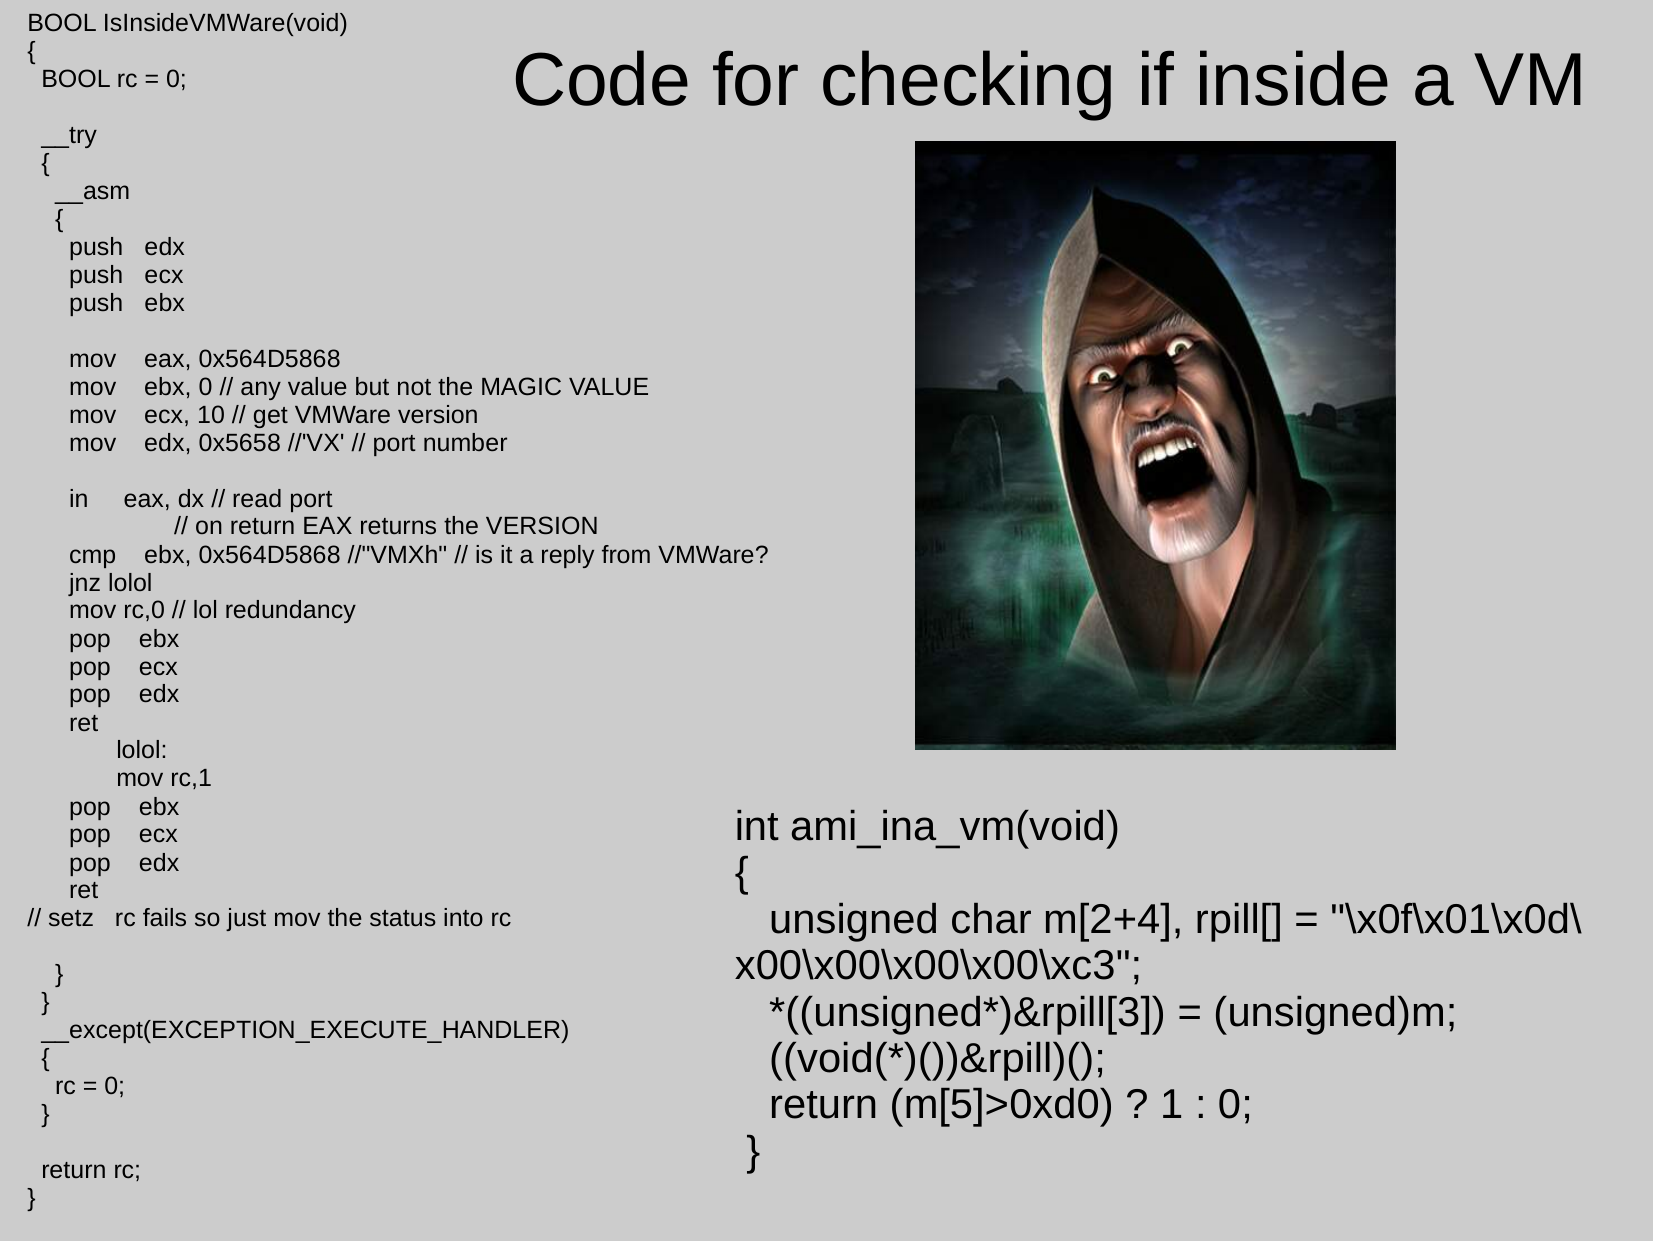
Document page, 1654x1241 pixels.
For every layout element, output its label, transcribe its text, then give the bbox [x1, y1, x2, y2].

text_box Code for checking if inside a VM [465, 30, 1636, 129]
text_box int ami_ina_vm(void) { unsigned char m[2+4], rpill[] = "\x0f\x01\x0d\x00\x00\x00\x00\xc3"; *((unsigned*)&rpill[3]) = (unsigned)m; ((void(*)())&rpill)(); return (m[5]>0xd0) ? 1 : 0; } [720, 795, 1636, 1201]
picture [915, 141, 1396, 751]
text_box BOOL IsInsideVMWare(void) { BOOL rc = 0; __try { __asm { push edx push ecx push ebx mov eax, 0x564D5868 mov ebx, 0 // any value but not the MAGIC VALUE mov ecx, 10 // get VMWare version mov edx, 0x5658 //'VX' // port number in eax, dx // read port // on return EAX returns the VERSION cmp ebx, 0x564D5868 //"VMXh" // is it a reply from VMWare? jnz lolol mov rc,0 // lol redundancy pop ebx pop ecx pop edx ret lolol: mov rc,1 pop ebx pop ecx pop edx ret // setz rc fails so just mov the status into rc } } __except(EXCEPTION_EXECUTE_HANDLER) { rc = 0; } return rc; } [12, 1, 796, 1220]
